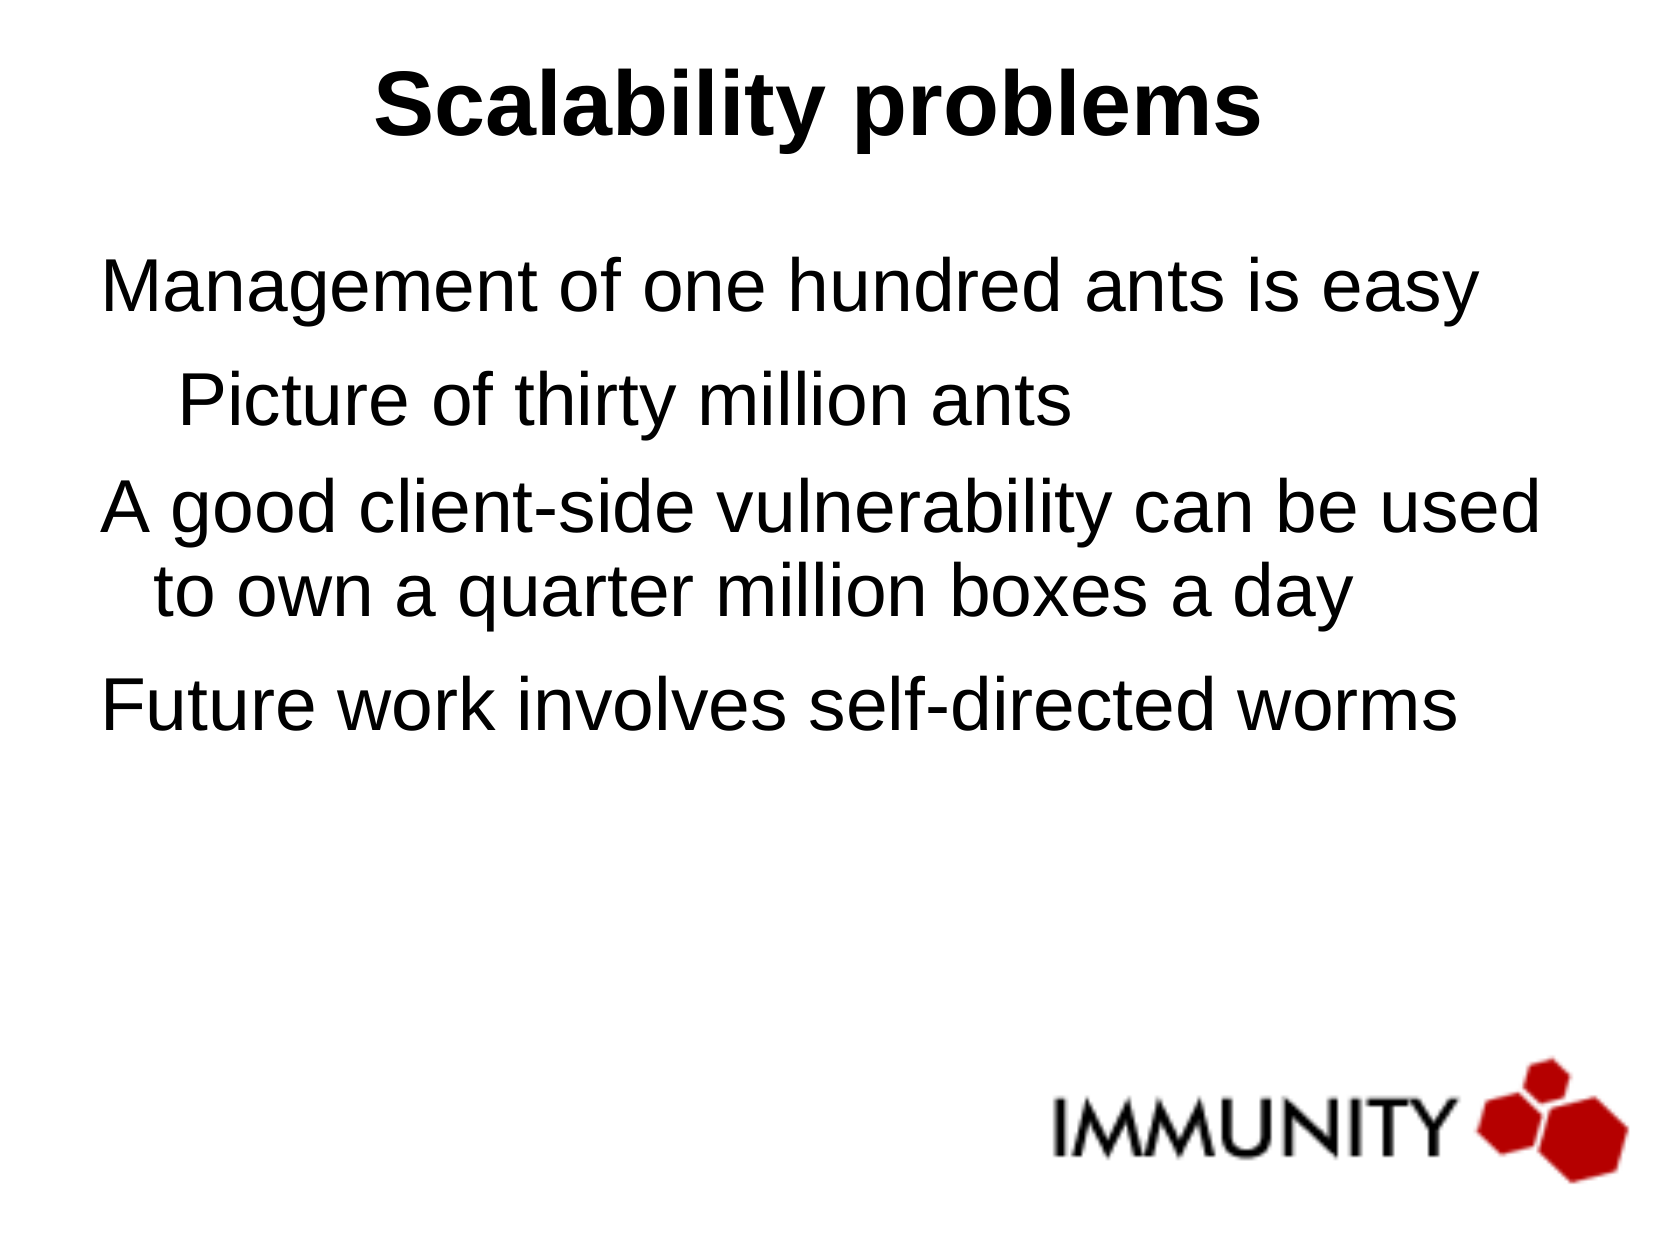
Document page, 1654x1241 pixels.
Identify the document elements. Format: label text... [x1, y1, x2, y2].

picture [1006, 1017, 1654, 1241]
title Scalability problems [75, 7, 1564, 200]
list Management of one hundred ants is easy Picture of thirty million ants A good client-side vulnerability can be used to own a quarter million boxes a day Future work involves self-directed worms [82, 243, 1571, 1094]
